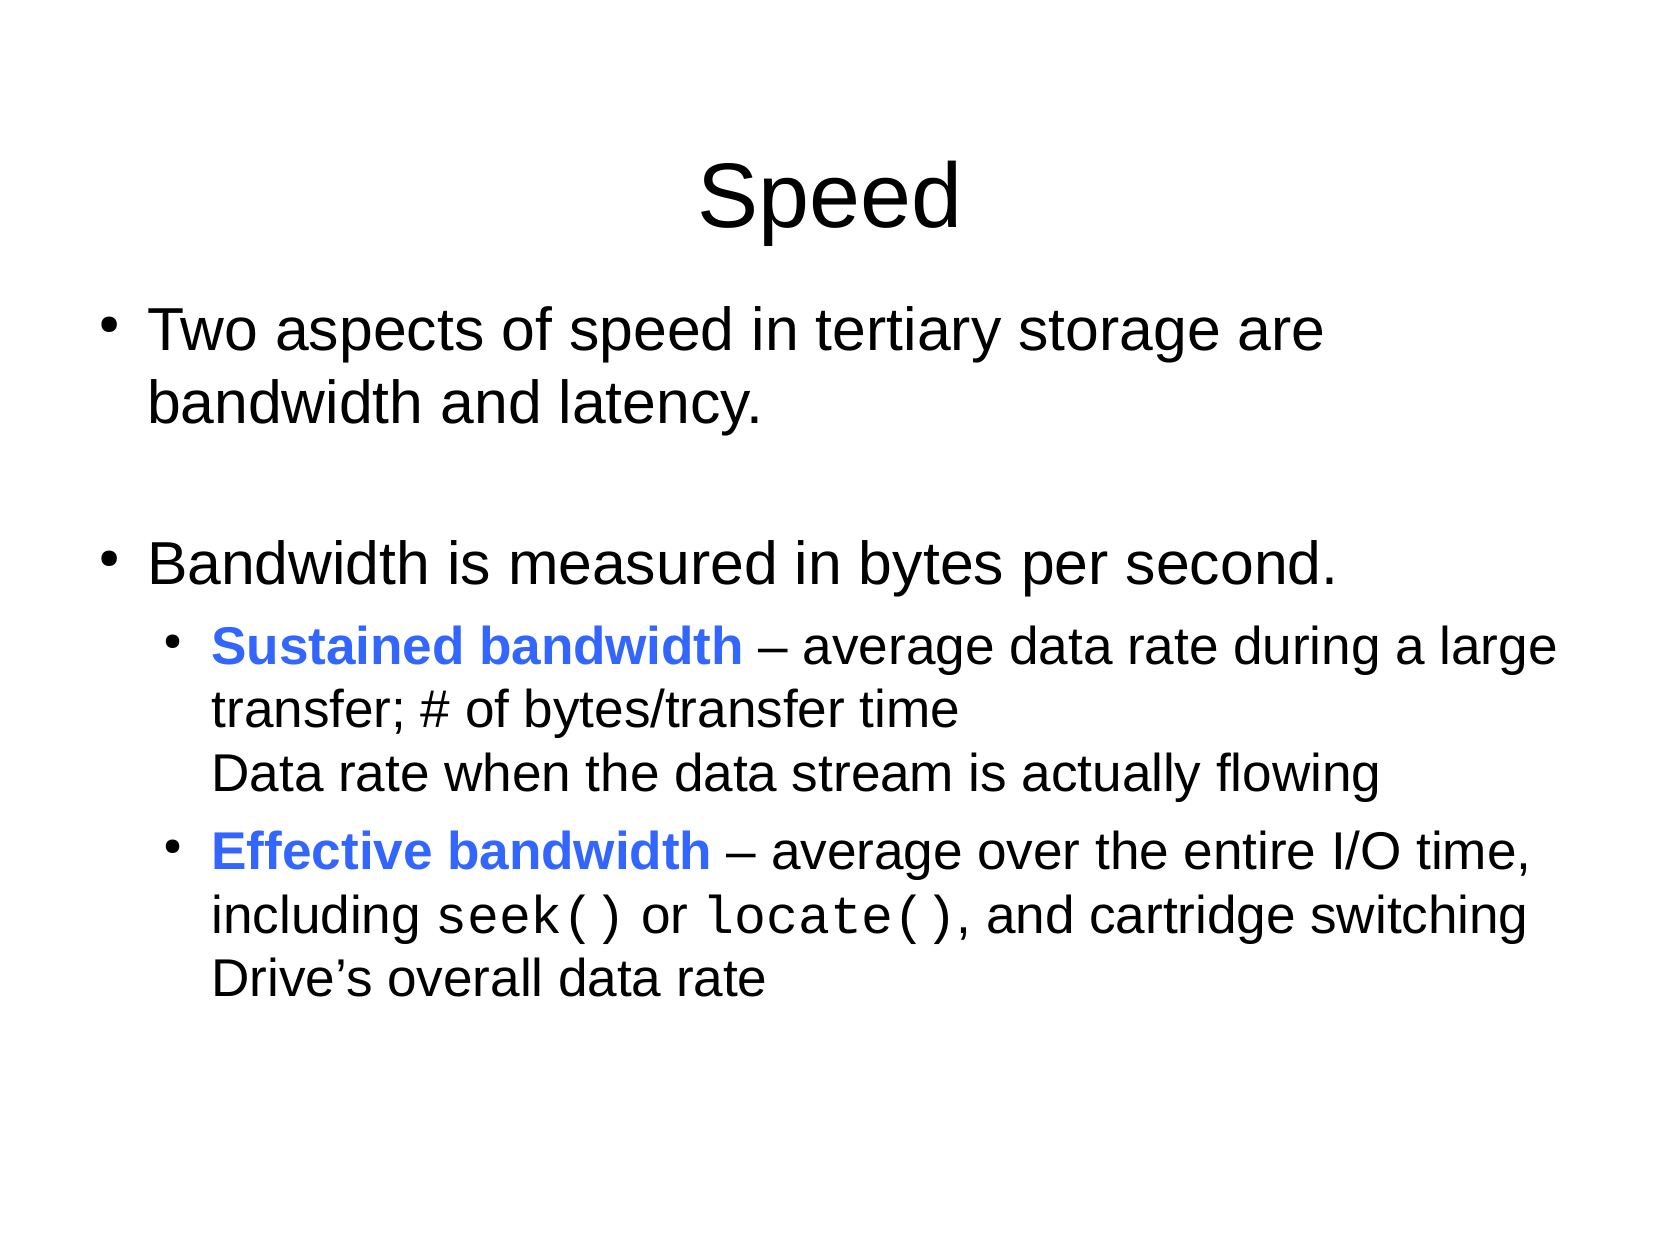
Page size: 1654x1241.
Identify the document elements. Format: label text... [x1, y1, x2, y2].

title Speed [82, 49, 1571, 257]
list Two aspects of speed in tertiary storage are bandwidth and latency. Bandwidth is measured in bytes per second. Sustained bandwidth – average data rate during a large transfer; # of bytes/transfer time Data rate when the data stream is actually flowing Effective bandwidth – average over the entire I/O time, including seek() or locate(), and cartridge switching Drive’s overall data rate [82, 290, 1571, 1010]
